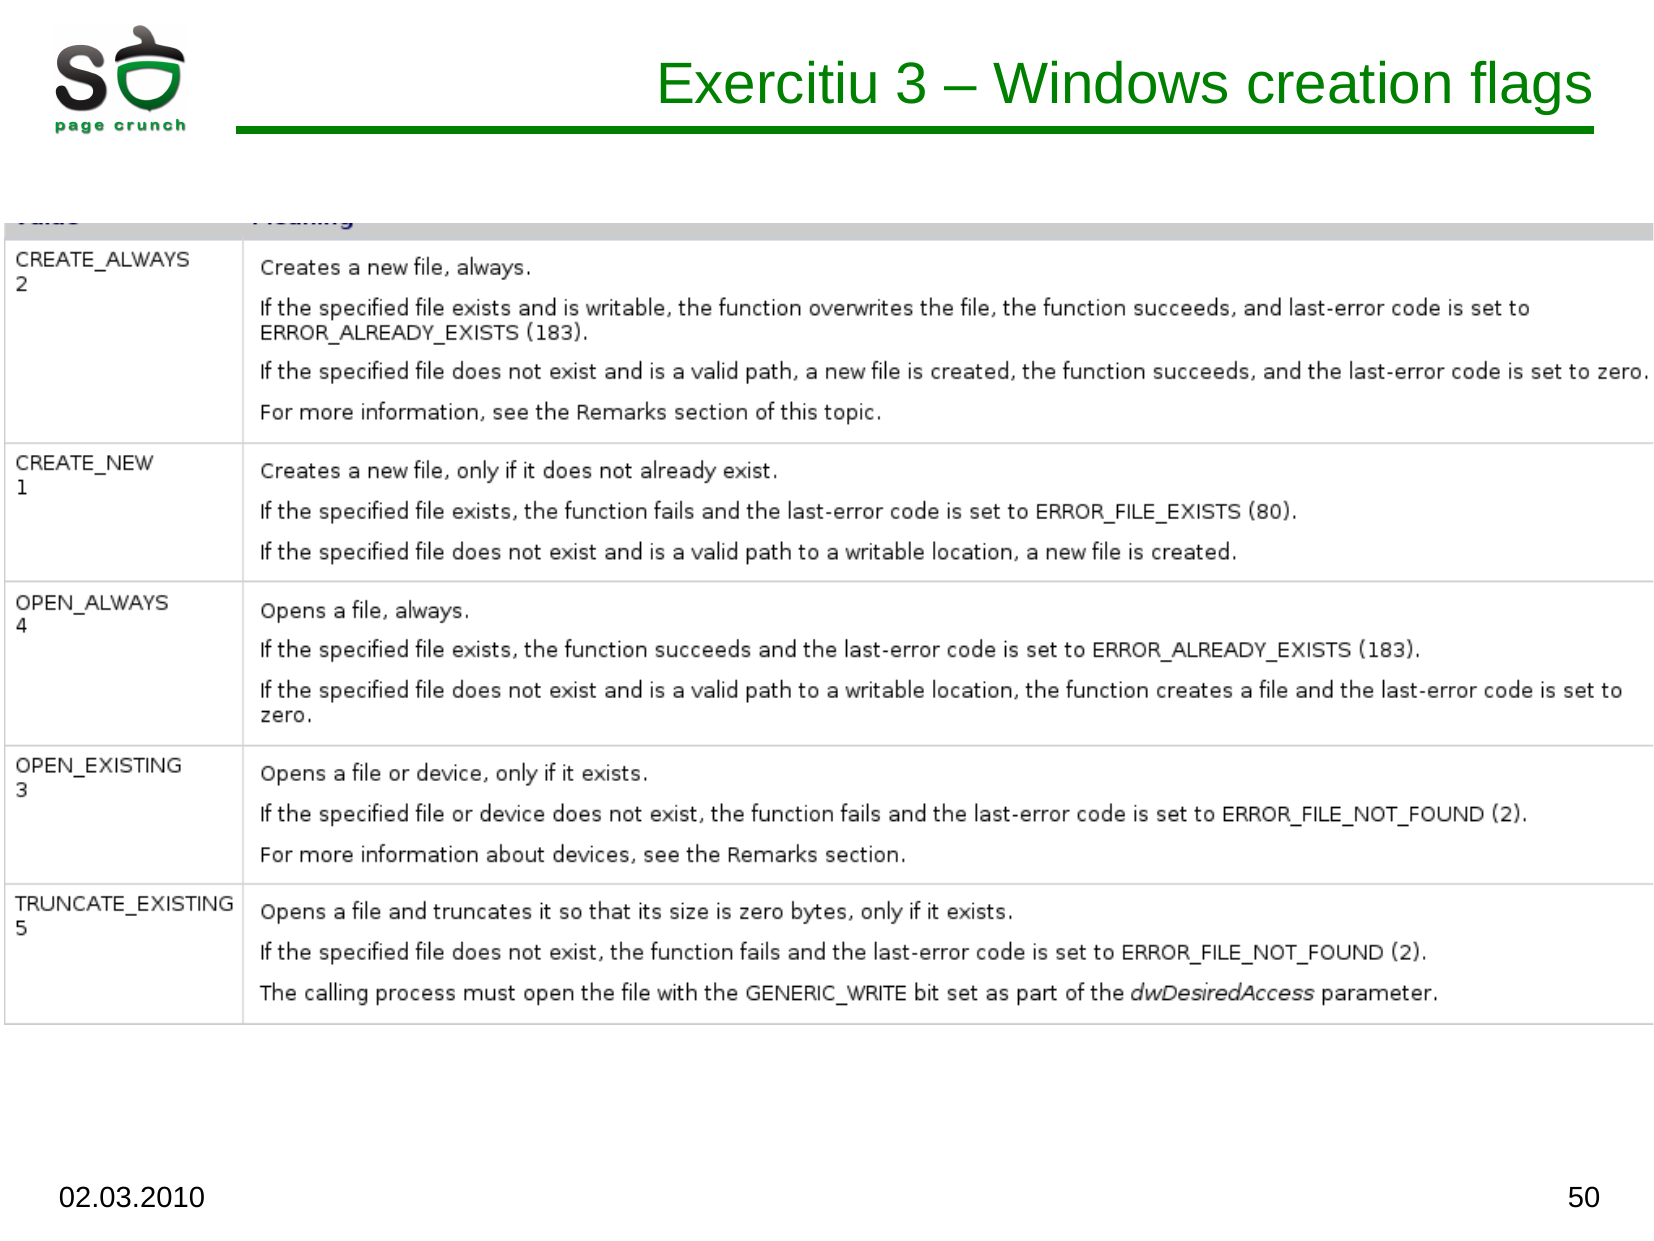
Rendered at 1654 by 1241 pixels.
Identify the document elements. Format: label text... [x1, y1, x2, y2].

title Exercitiu 3 – Windows creation flags [236, 49, 1595, 119]
picture [53, 23, 188, 136]
picture [4, 223, 1654, 1025]
